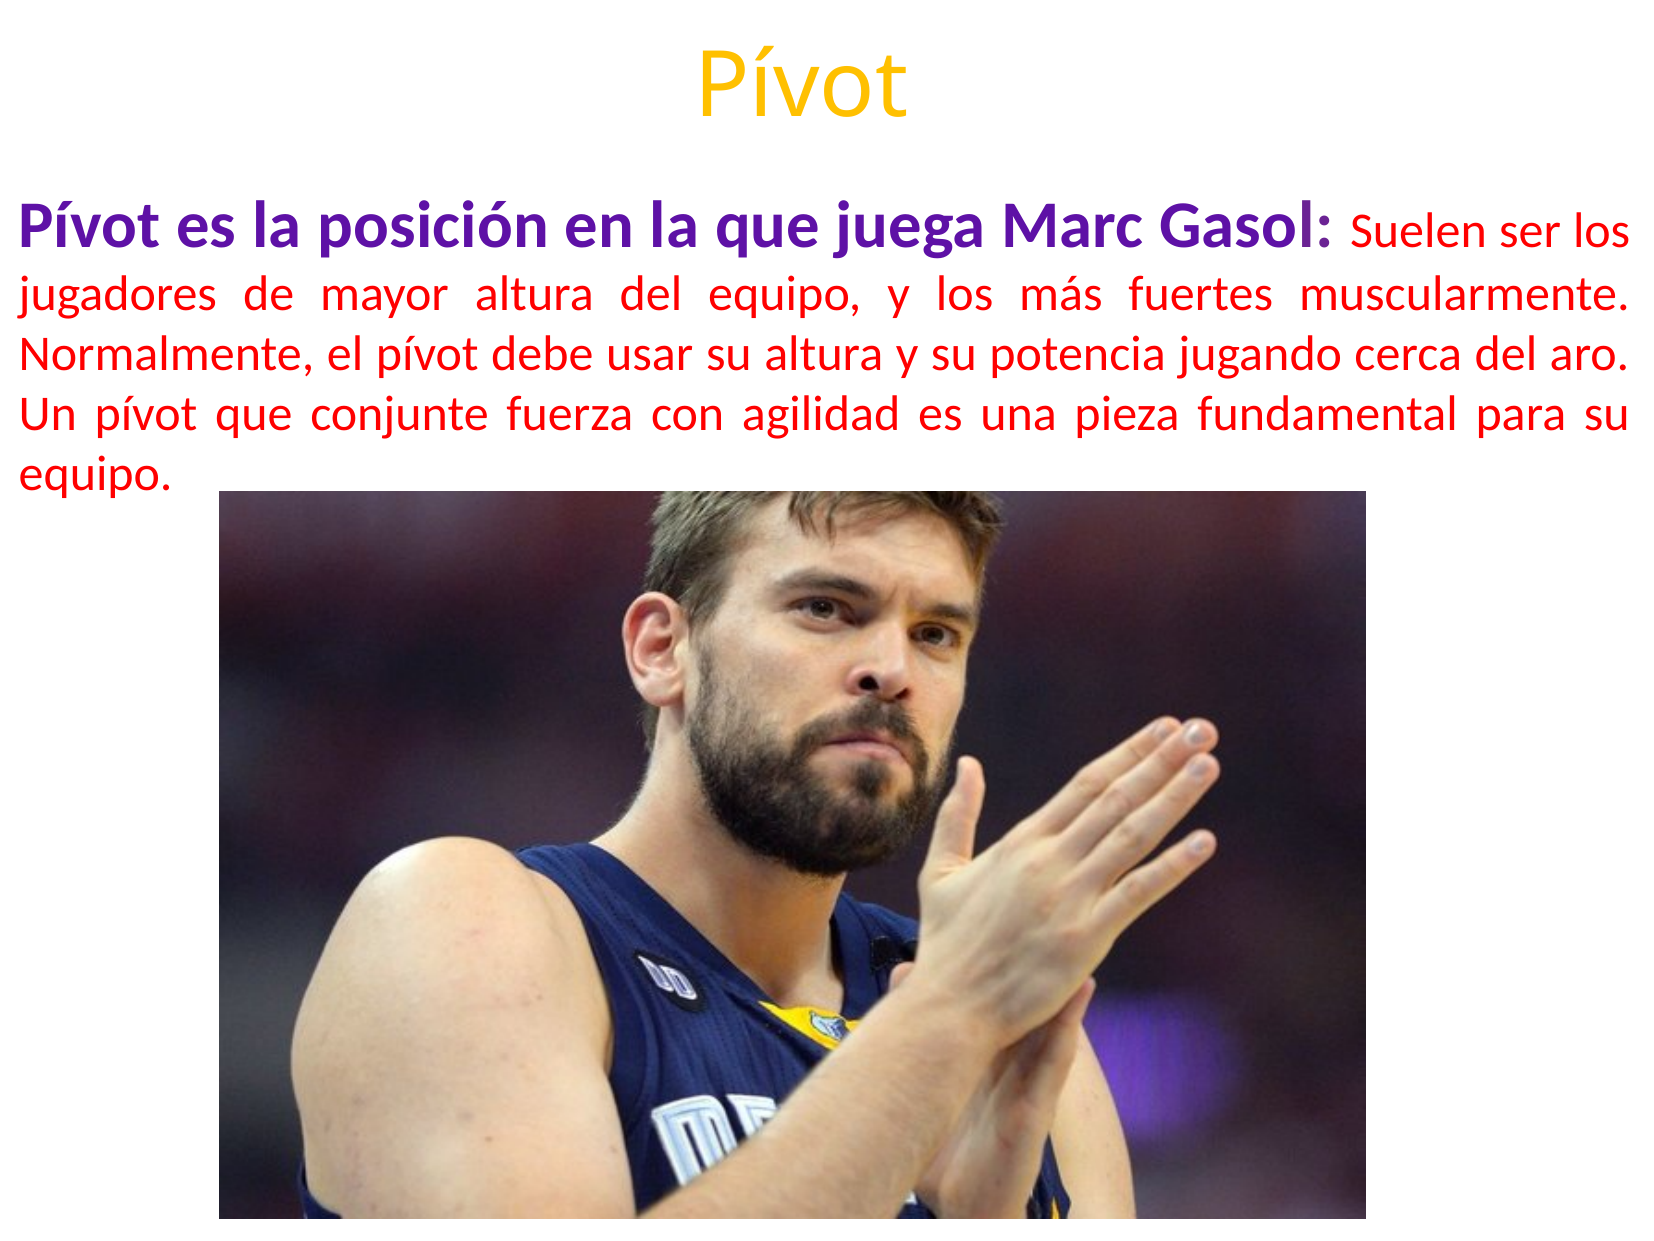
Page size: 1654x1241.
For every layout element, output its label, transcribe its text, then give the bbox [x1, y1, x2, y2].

list Pívot es la posición en la que juega Marc Gasol: Suelen ser los jugadores de mayor altura del equipo, y los más fuertes muscularmente. Normalmente, el pívot debe usar su altura y su potencia jugando cerca del aro. Un pívot que conjunte fuerza con agilidad es una pieza fundamental para su equipo. [18, 180, 1642, 517]
picture [219, 491, 1366, 1219]
title Pívot [57, 24, 1546, 135]
